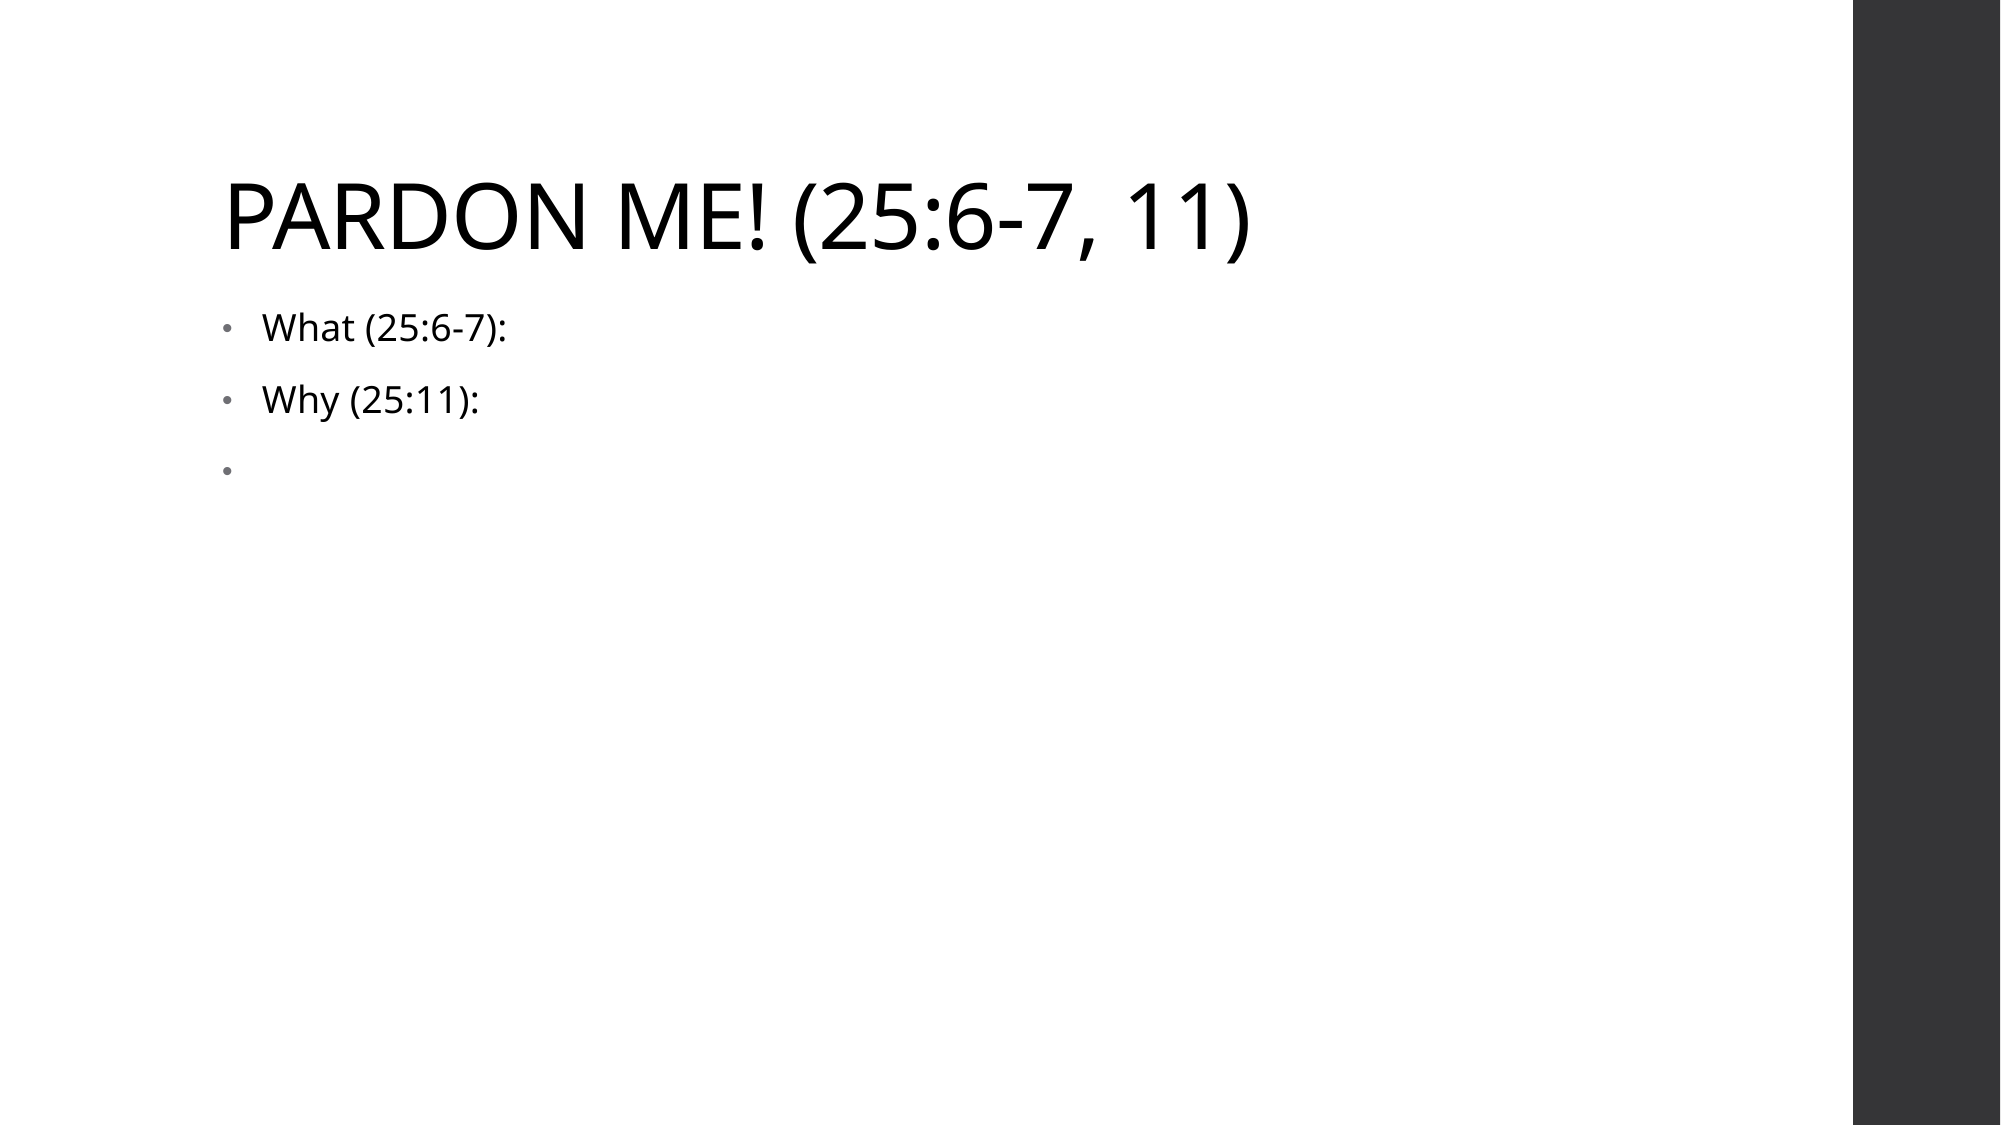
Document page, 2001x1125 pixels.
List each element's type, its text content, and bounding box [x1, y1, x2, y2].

list What (25:6-7): Why (25:11): [206, 299, 1617, 1014]
title PARDON ME! (25:6-7, 11) [206, 60, 1797, 278]
